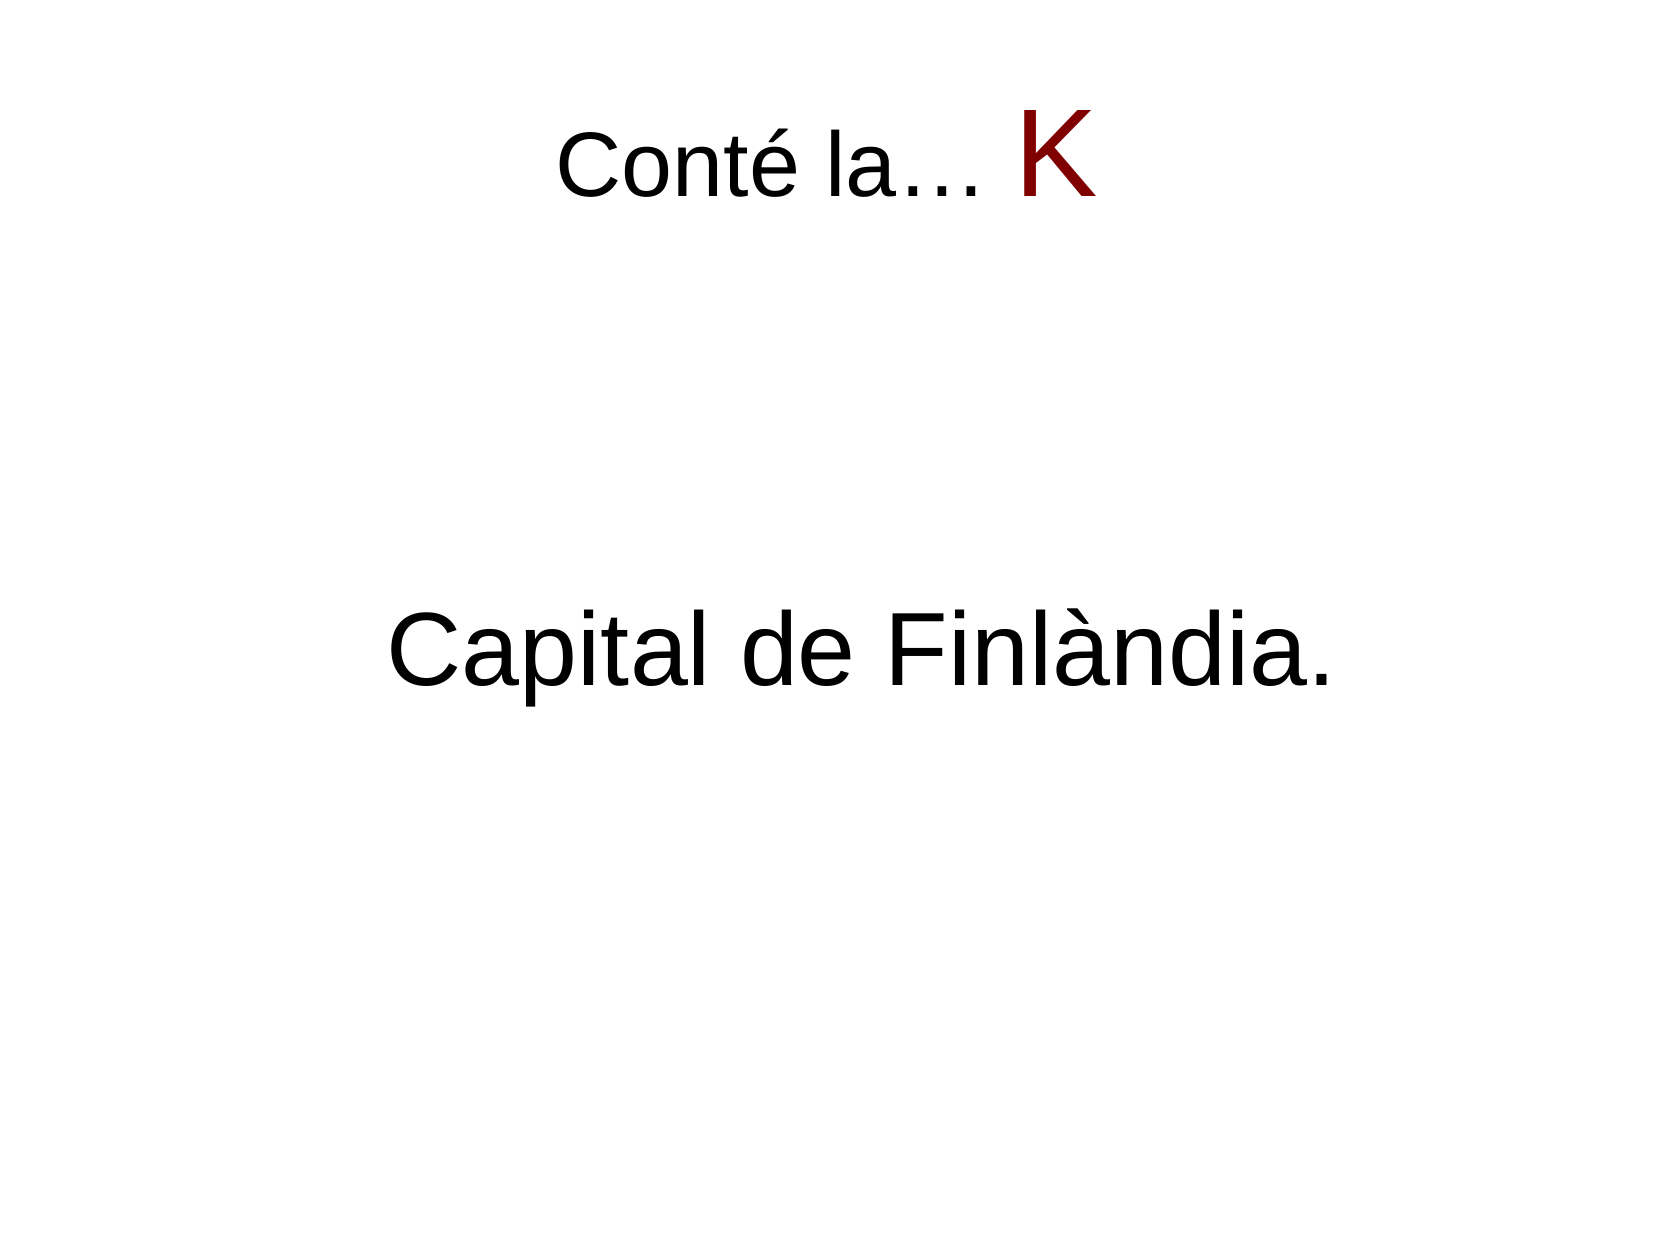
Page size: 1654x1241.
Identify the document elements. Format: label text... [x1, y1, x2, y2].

title Conté la… K [82, 49, 1571, 257]
list Capital de Finlàndia. [82, 290, 1571, 1010]
